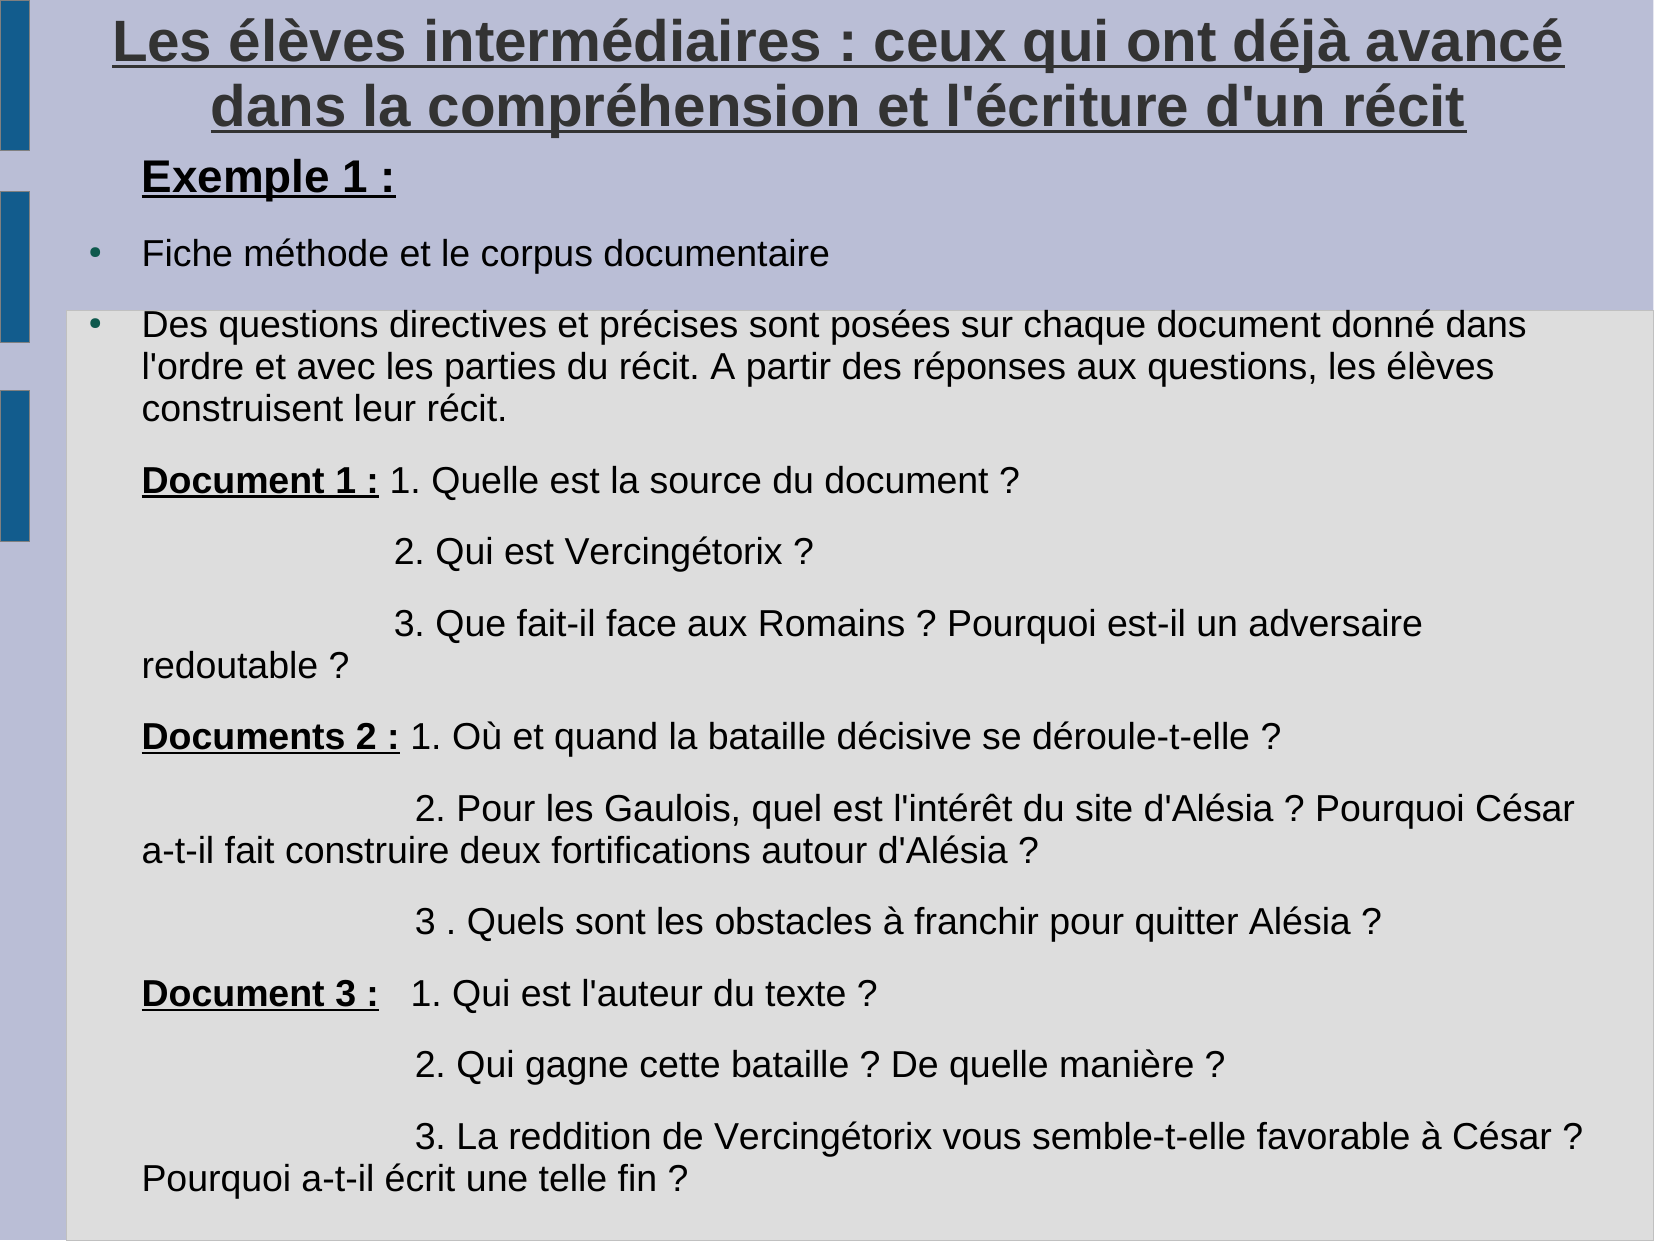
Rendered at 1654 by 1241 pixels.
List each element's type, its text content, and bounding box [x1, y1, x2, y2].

list Exemple 1 : Fiche méthode et le corpus documentaire Des questions directives et précises sont posées sur chaque document donné dans l'ordre et avec les parties du récit. A partir des réponses aux questions, les élèves construisent leur récit. Document 1 : 1. Quelle est la source du document ? 2. Qui est Vercingétorix ? 3. Que fait-il face aux Romains ? Pourquoi est-il un adversaire redoutable ? Documents 2 : 1. Où et quand la bataille décisive se déroule-t-elle ? 2. Pour les Gaulois, quel est l'intérêt du site d'Alésia ? Pourquoi César a-t-il fait construire deux fortifications autour d'Alésia ? 3 . Quels sont les obstacles à franchir pour quitter Alésia ? Document 3 : 1. Qui est l'auteur du texte ? 2. Qui gagne cette bataille ? De quelle manière ? 3. La reddition de Vercingétorix vous semble-t-elle favorable à César ? Pourquoi a-t-il écrit une telle fin ? [70, 151, 1595, 723]
text_box [59, 723, 1601, 830]
list Exemple 1 : Fiche méthode et le corpus documentaire Des questions directives et précises sont posées sur chaque document donné dans l'ordre et avec les parties du récit. A partir des réponses aux questions, les élèves construisent leur récit. Document 1 : 1. Quelle est la source du document ? 2. Qui est Vercingétorix ? 3. Que fait-il face aux Romains ? Pourquoi est-il un adversaire redoutable ? Documents 2 : 1. Où et quand la bataille décisive se déroule-t-elle ? 2. Pour les Gaulois, quel est l'intérêt du site d'Alésia ? Pourquoi César a-t-il fait construire deux fortifications autour d'Alésia ? 3 . Quels sont les obstacles à franchir pour quitter Alésia ? Document 3 : 1. Qui est l'auteur du texte ? 2. Qui gagne cette bataille ? De quelle manière ? 3. La reddition de Vercingétorix vous semble-t-elle favorable à César ? Pourquoi a-t-il écrit une telle fin ? [70, 830, 1595, 1241]
title Les élèves intermédiaires : ceux qui ont déjà avancé dans la compréhension et l'écriture d'un récit [94, 0, 1583, 151]
